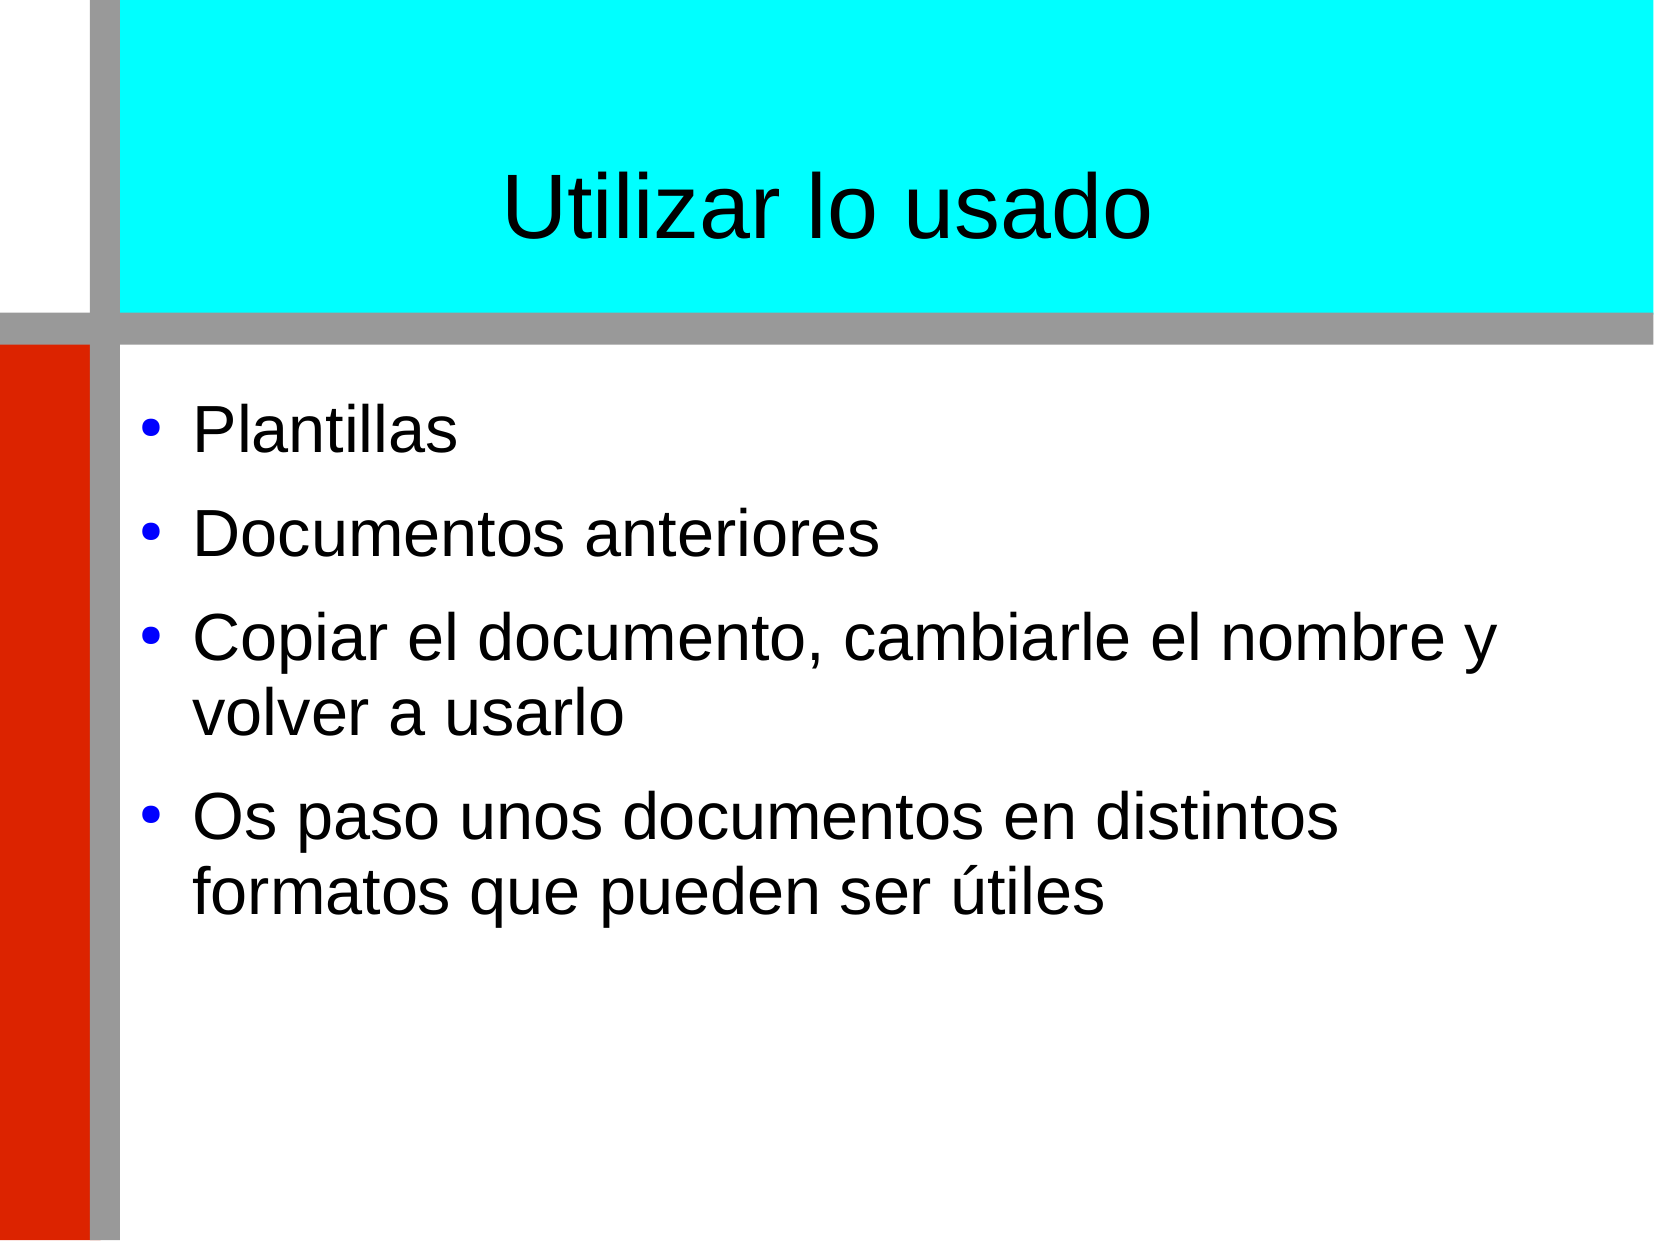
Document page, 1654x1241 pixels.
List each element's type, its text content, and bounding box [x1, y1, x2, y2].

list Plantillas Documentos anteriores Copiar el documento, cambiarle el nombre y volver a usarlo Os paso unos documentos en distintos formatos que pueden ser útiles [121, 391, 1534, 1211]
title Utilizar lo usado [121, 102, 1534, 310]
